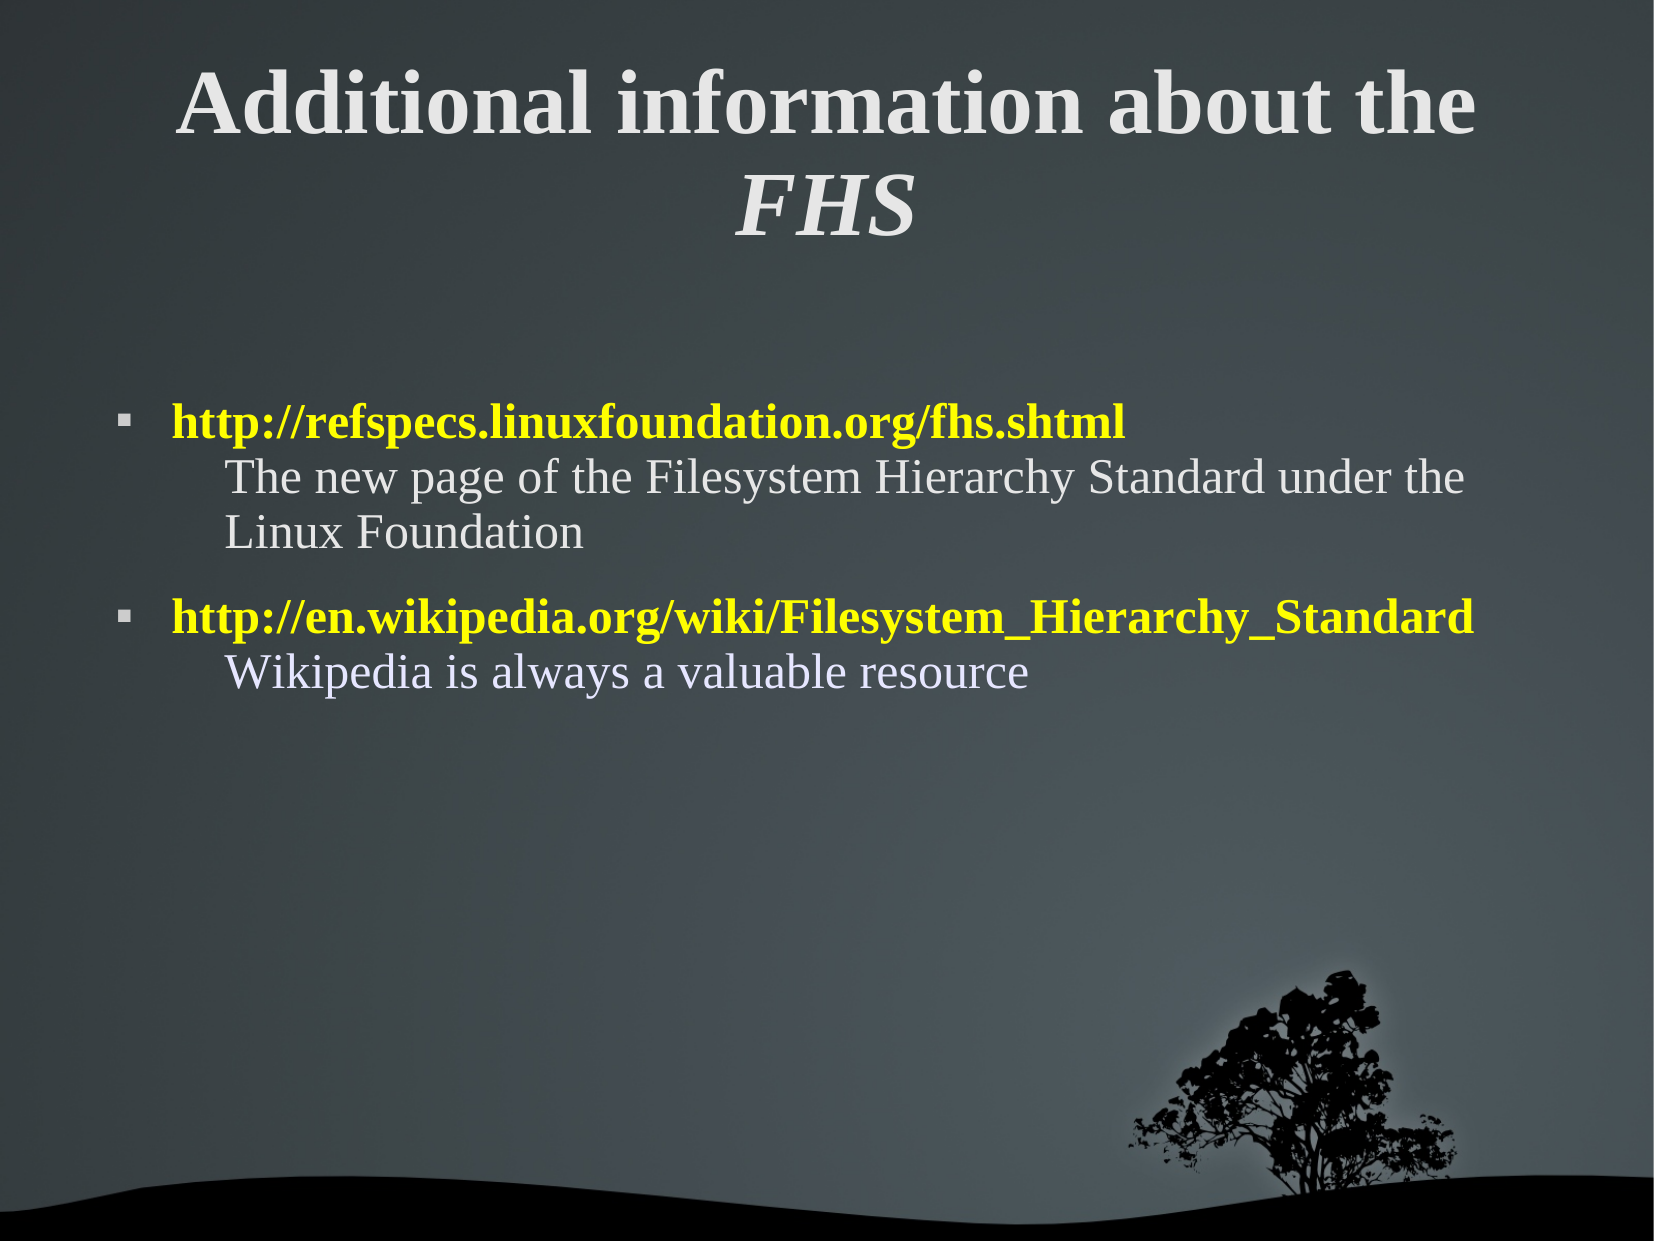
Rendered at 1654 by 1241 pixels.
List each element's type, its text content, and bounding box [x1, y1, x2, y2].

title Additional information about the FHS [83, 33, 1572, 274]
list http://refspecs.linuxfoundation.org/fhs.shtml The new page of the Filesystem Hierarchy Standard under the Linux Foundation http://en.wikipedia.org/wiki/Filesystem_Hierarchy_Standard Wikipedia is always a valuable resource [82, 290, 1571, 1109]
picture [0, 0, 1654, 1241]
